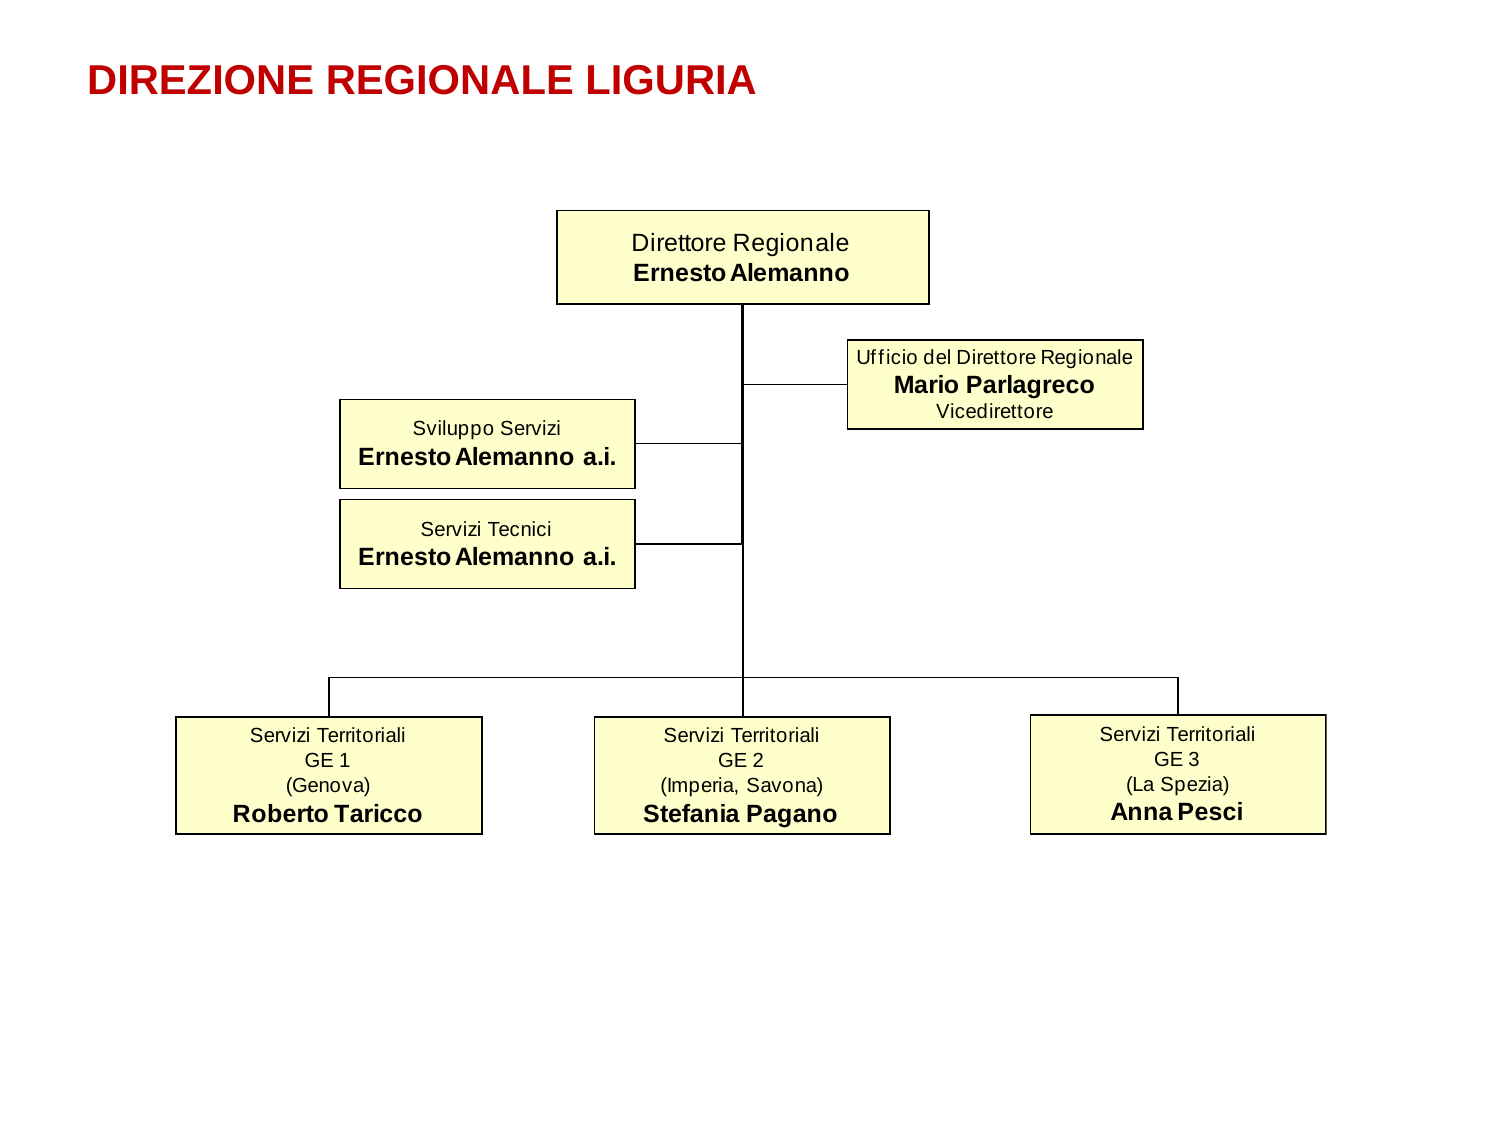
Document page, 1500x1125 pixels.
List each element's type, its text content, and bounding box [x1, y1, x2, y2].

title DIREZIONE REGIONALE LIGURIA [72, 45, 1462, 128]
picture [173, 208, 1327, 835]
